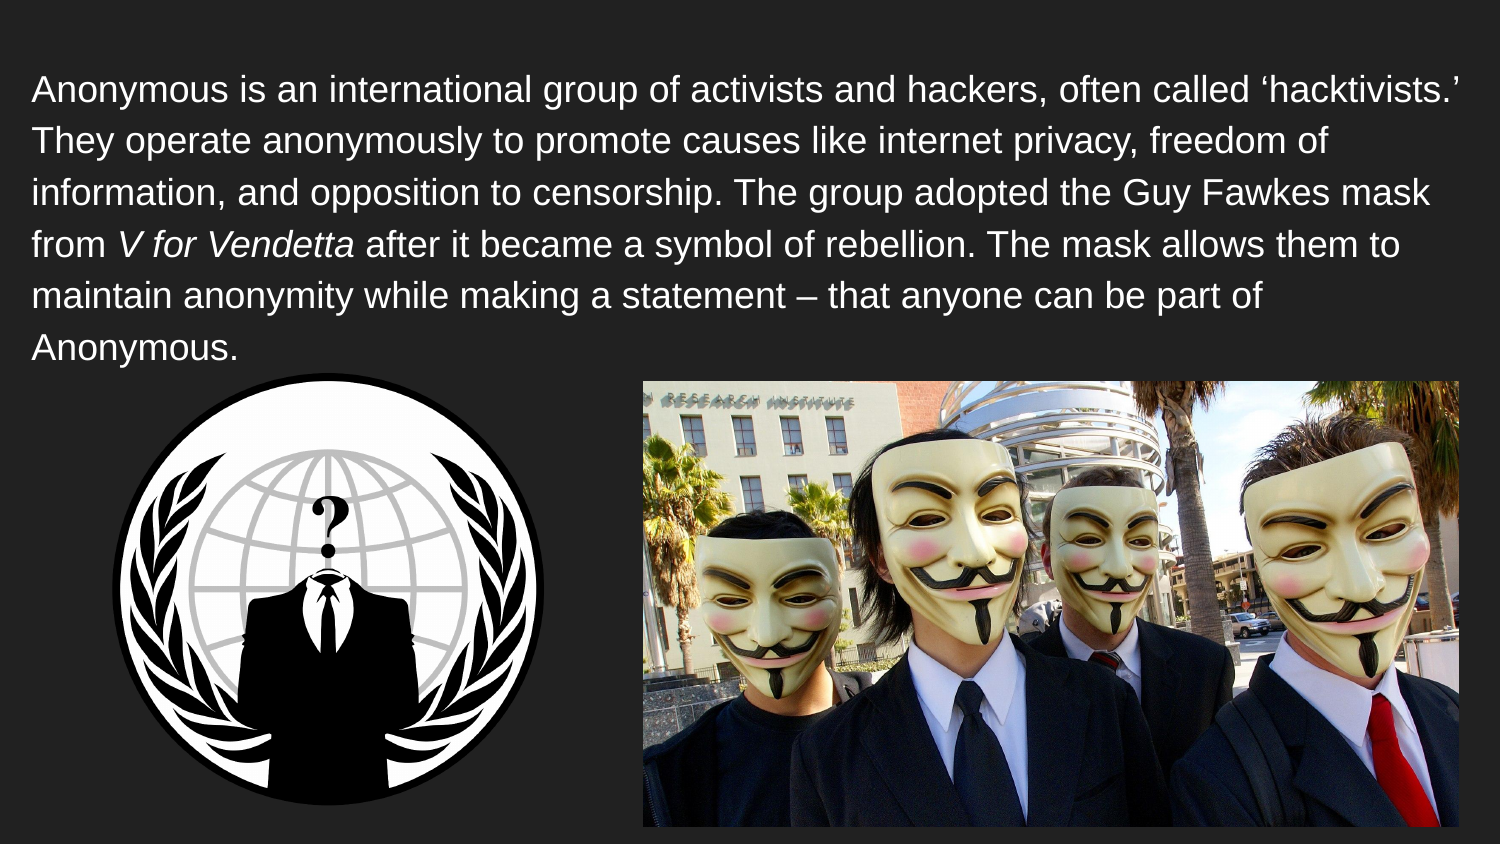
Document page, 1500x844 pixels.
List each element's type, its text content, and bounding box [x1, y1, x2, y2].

list Anonymous is an international group of activists and hackers, often called ‘hacktivists.’ They operate anonymously to promote causes like internet privacy, freedom of information, and opposition to censorship. The group adopted the Guy Fawkes mask from V for Vendetta after it became a symbol of rebellion. The mask allows them to maintain anonymity while making a statement – that anyone can be part of Anonymous. [16, 42, 1484, 382]
picture [0, 366, 1459, 827]
